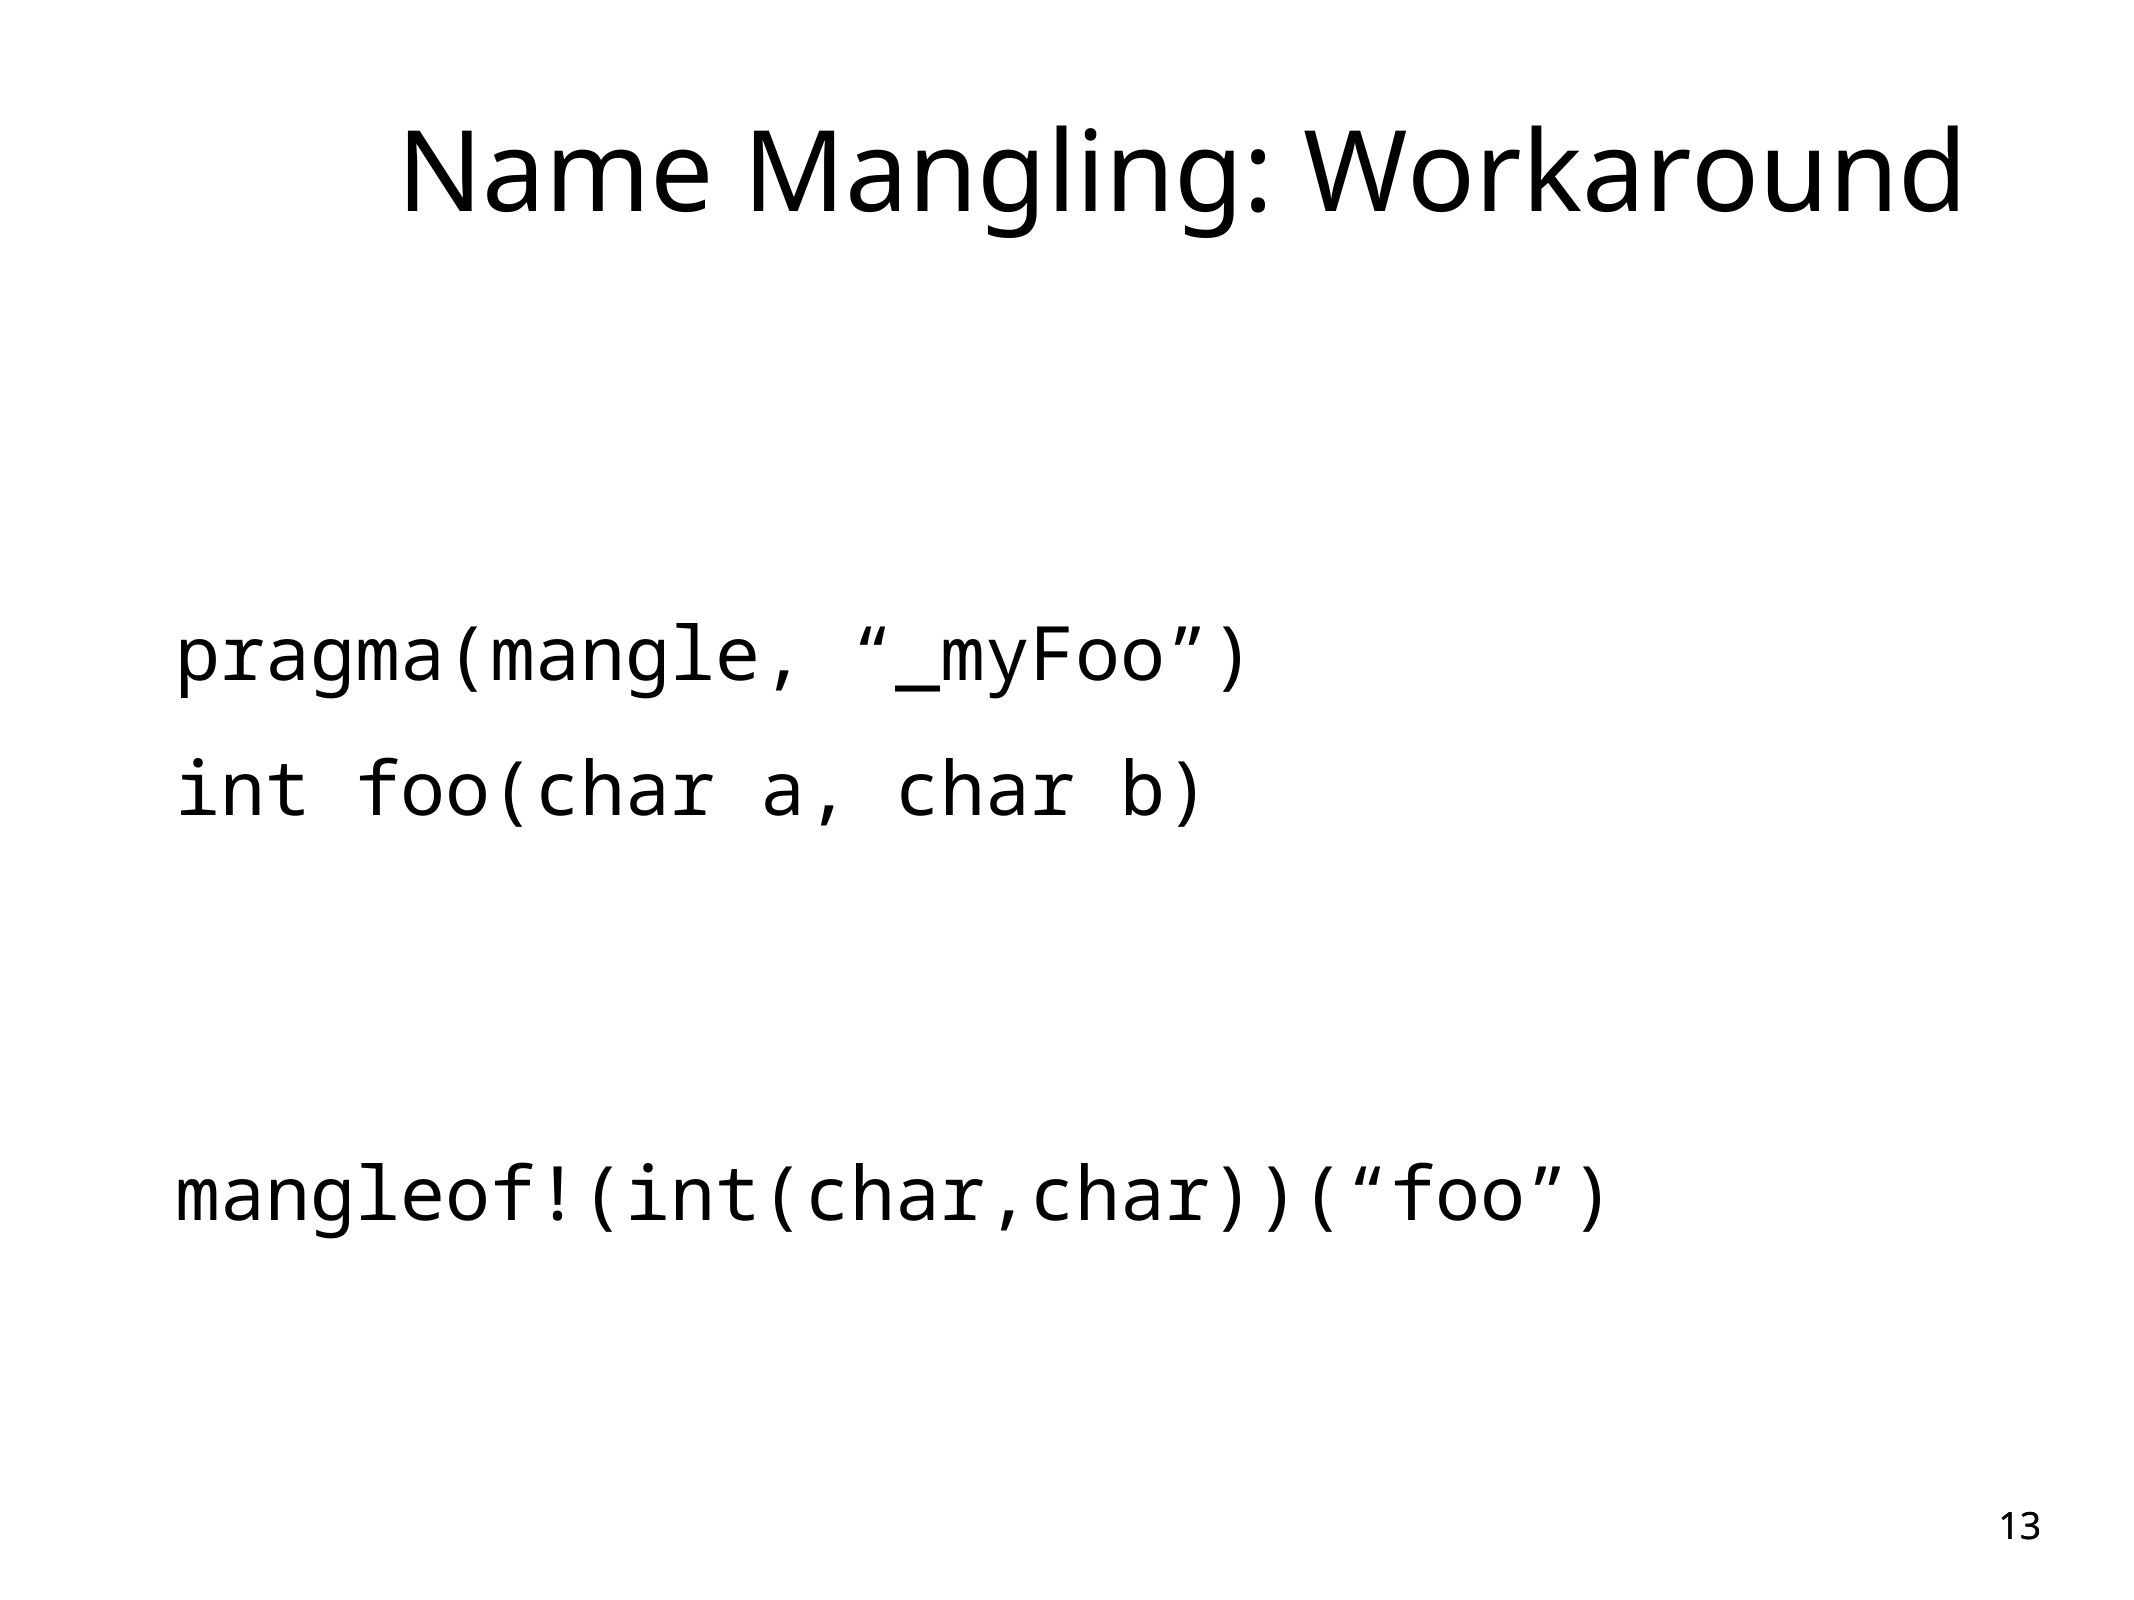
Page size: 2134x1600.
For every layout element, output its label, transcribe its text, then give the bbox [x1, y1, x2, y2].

title Name Mangling: Workaround [156, 72, 1978, 261]
text_box <number> [1985, 1493, 2055, 1557]
list pragma(mangle, “_myFoo”) int foo(char a, char b) mangleof!(int(char,char))(“foo”) [94, 332, 2039, 1509]
